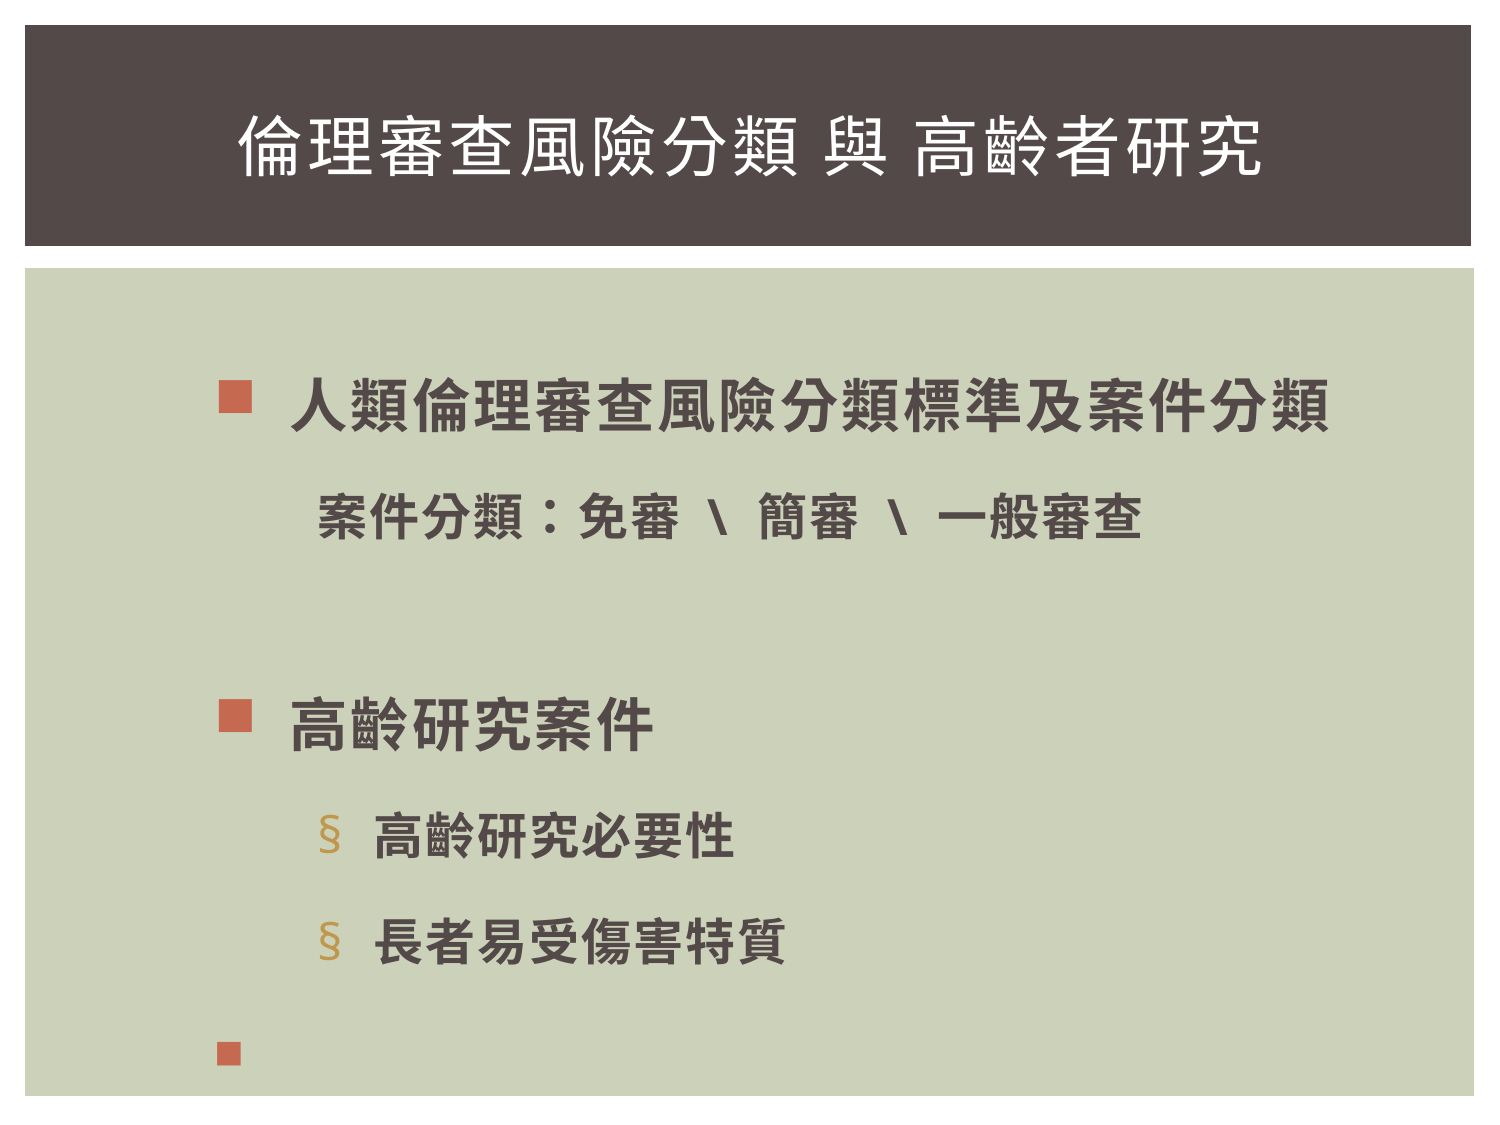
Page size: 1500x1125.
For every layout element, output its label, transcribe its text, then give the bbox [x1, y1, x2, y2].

title 倫理審查風險分類 與 高齡者研究 [62, 58, 1438, 232]
list 人類倫理審查風險分類標準及案件分類 案件分類：免審 \ 簡審 \ 一般審查 高齡研究案件 高齡研究必要性 長者易受傷害特質 [183, 338, 1456, 1026]
